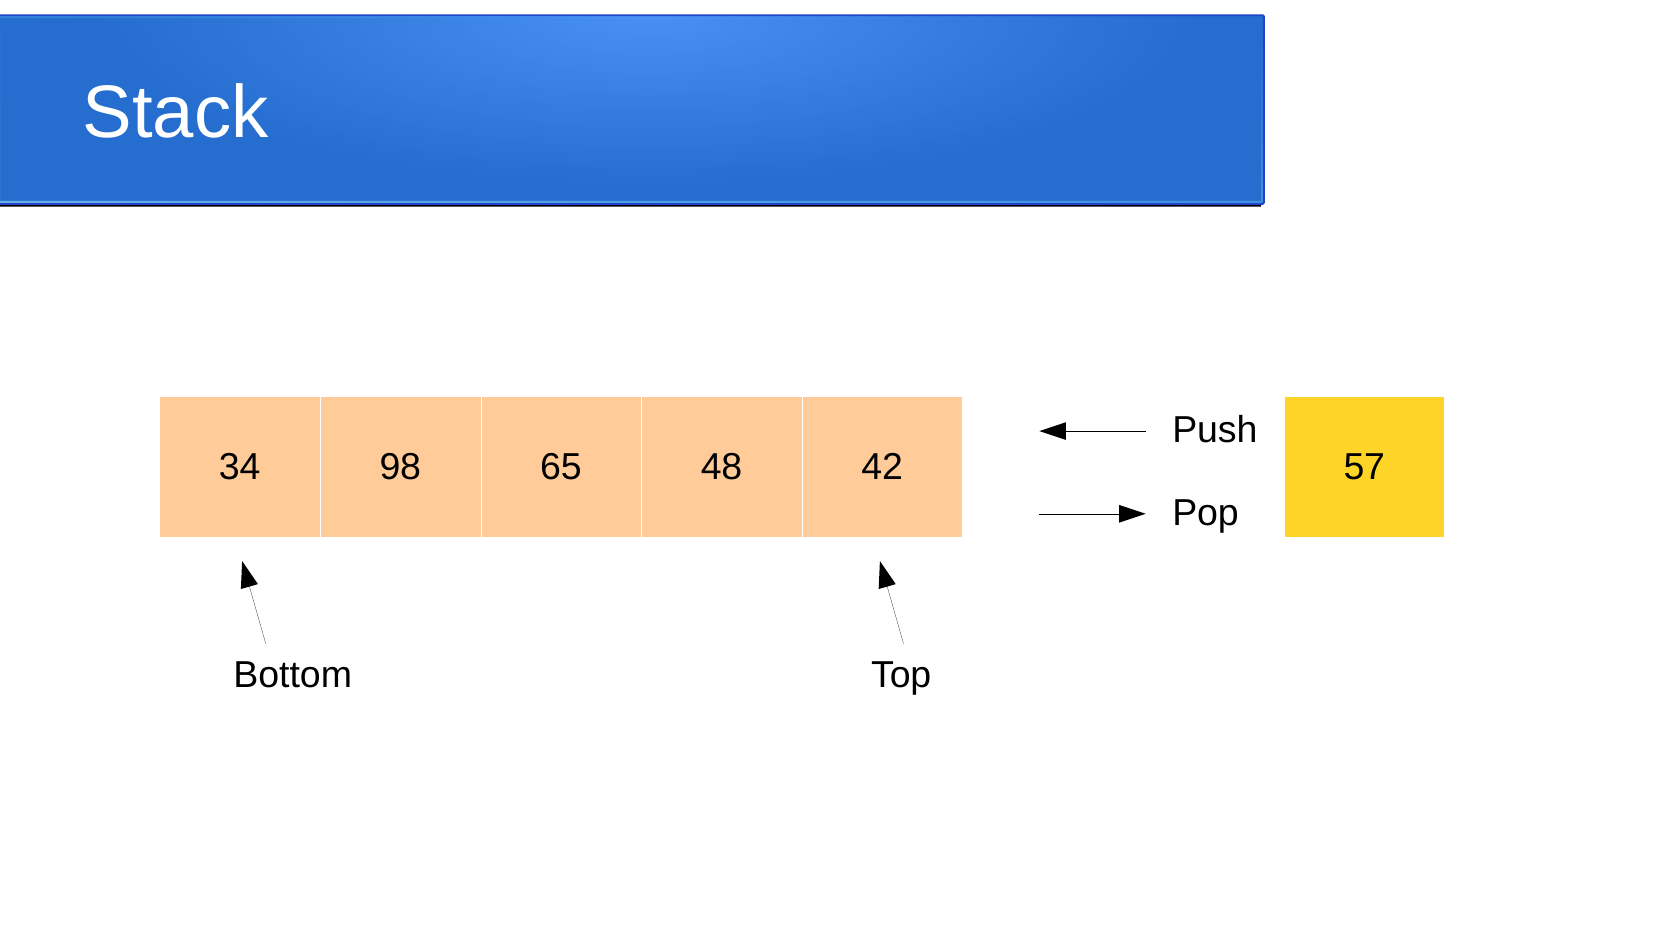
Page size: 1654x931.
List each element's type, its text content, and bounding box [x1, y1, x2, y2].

table_header 34 [160, 397, 320, 537]
text_box Push [1157, 401, 1273, 459]
table_header 42 [803, 397, 962, 537]
text_box Top [856, 645, 1105, 703]
title Stack [82, 35, 1235, 189]
text_box Pop [1157, 484, 1254, 542]
table_header 57 [1285, 397, 1444, 537]
table_header 98 [321, 397, 481, 537]
table_header 65 [482, 397, 641, 537]
table_header [1124, 397, 1284, 537]
text_box Bottom [218, 645, 502, 703]
table_header 48 [642, 397, 802, 537]
table_header [963, 397, 1123, 537]
